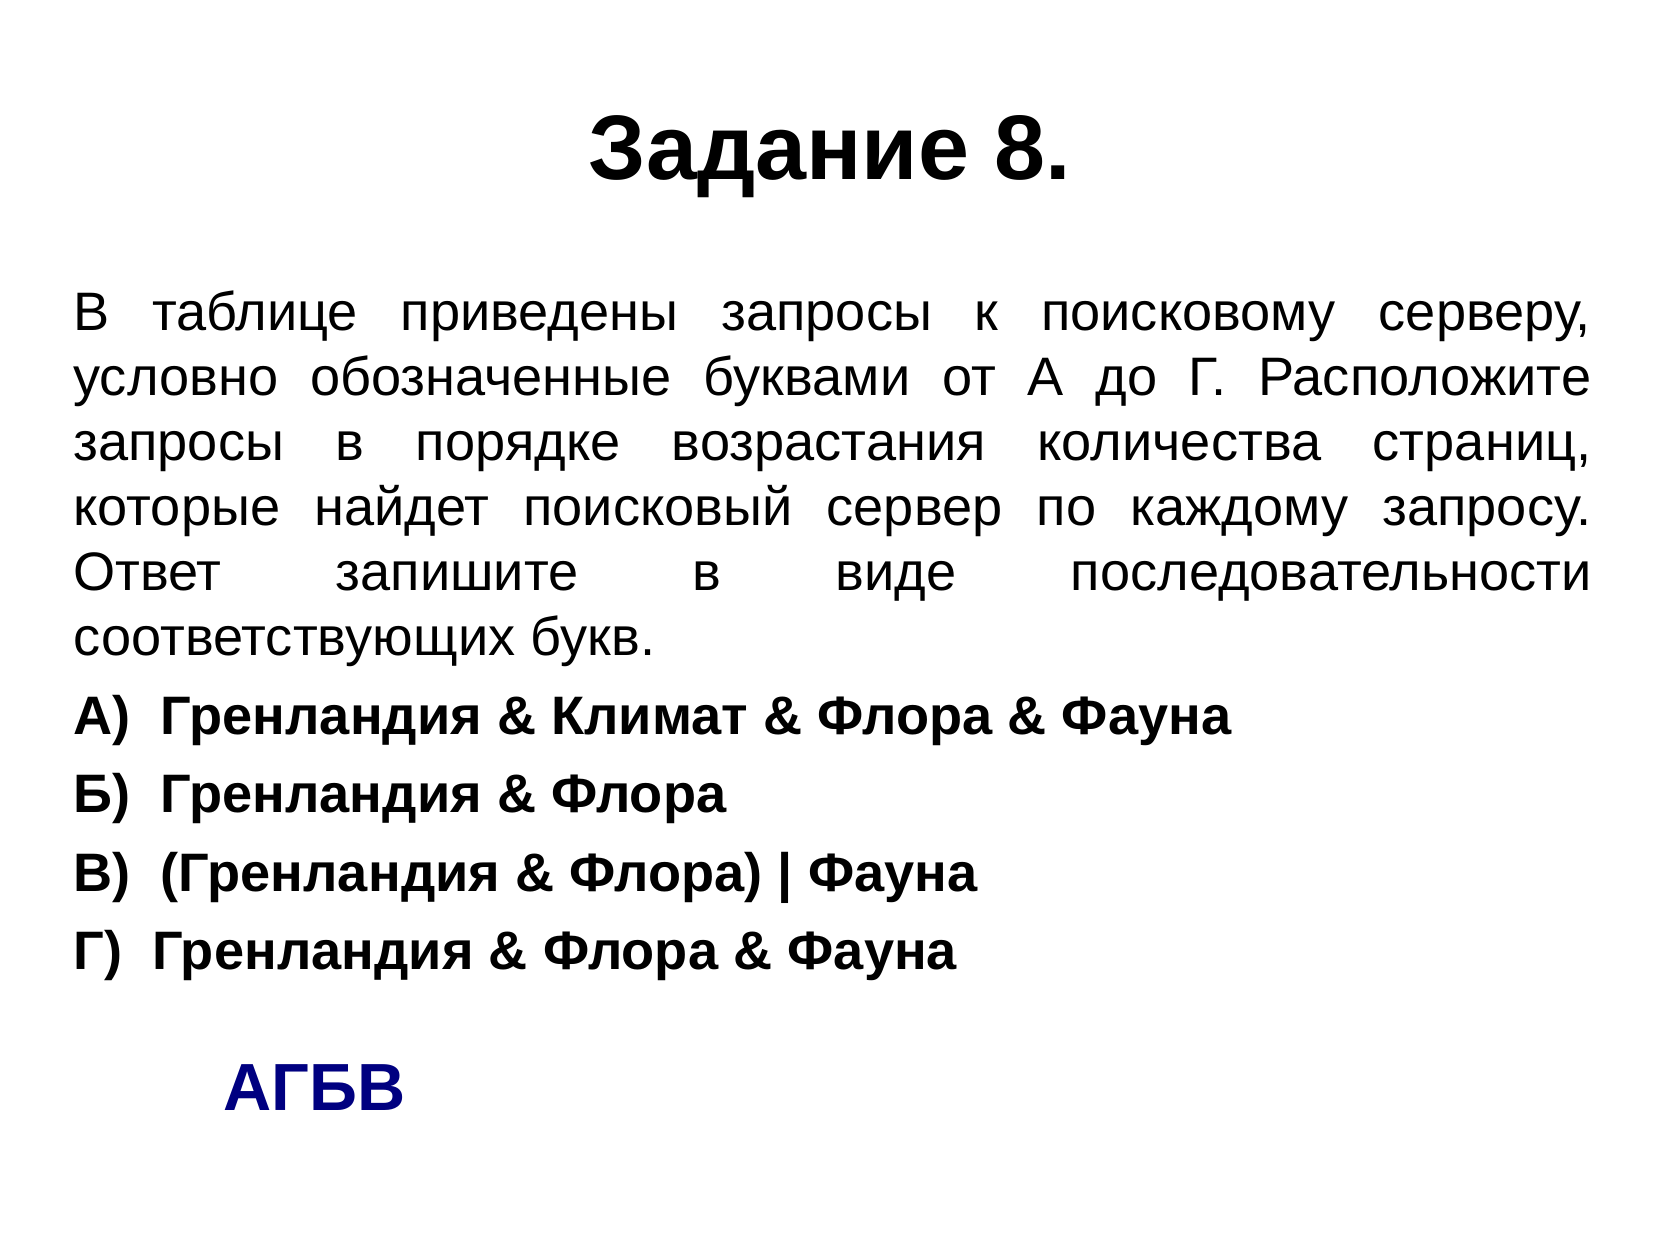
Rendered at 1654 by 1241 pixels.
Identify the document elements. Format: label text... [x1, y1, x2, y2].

list В таблице приведены запросы к поисковому серверу, условно обозначенные буквами от А до Г. Расположите запросы в порядке возрастания количества страниц, которые найдет поисковый сервер по каждому запросу. Ответ запишите в виде последовательности соответствующих букв. А) Гренландия & Климат & Флора & Фауна Б) Гренландия & Флора В) (Гренландия & Флора) | Фауна Г) Гренландия & Флора & Фауна АГБВ [58, 268, 1609, 1194]
title Задание 8. [82, 68, 1571, 268]
